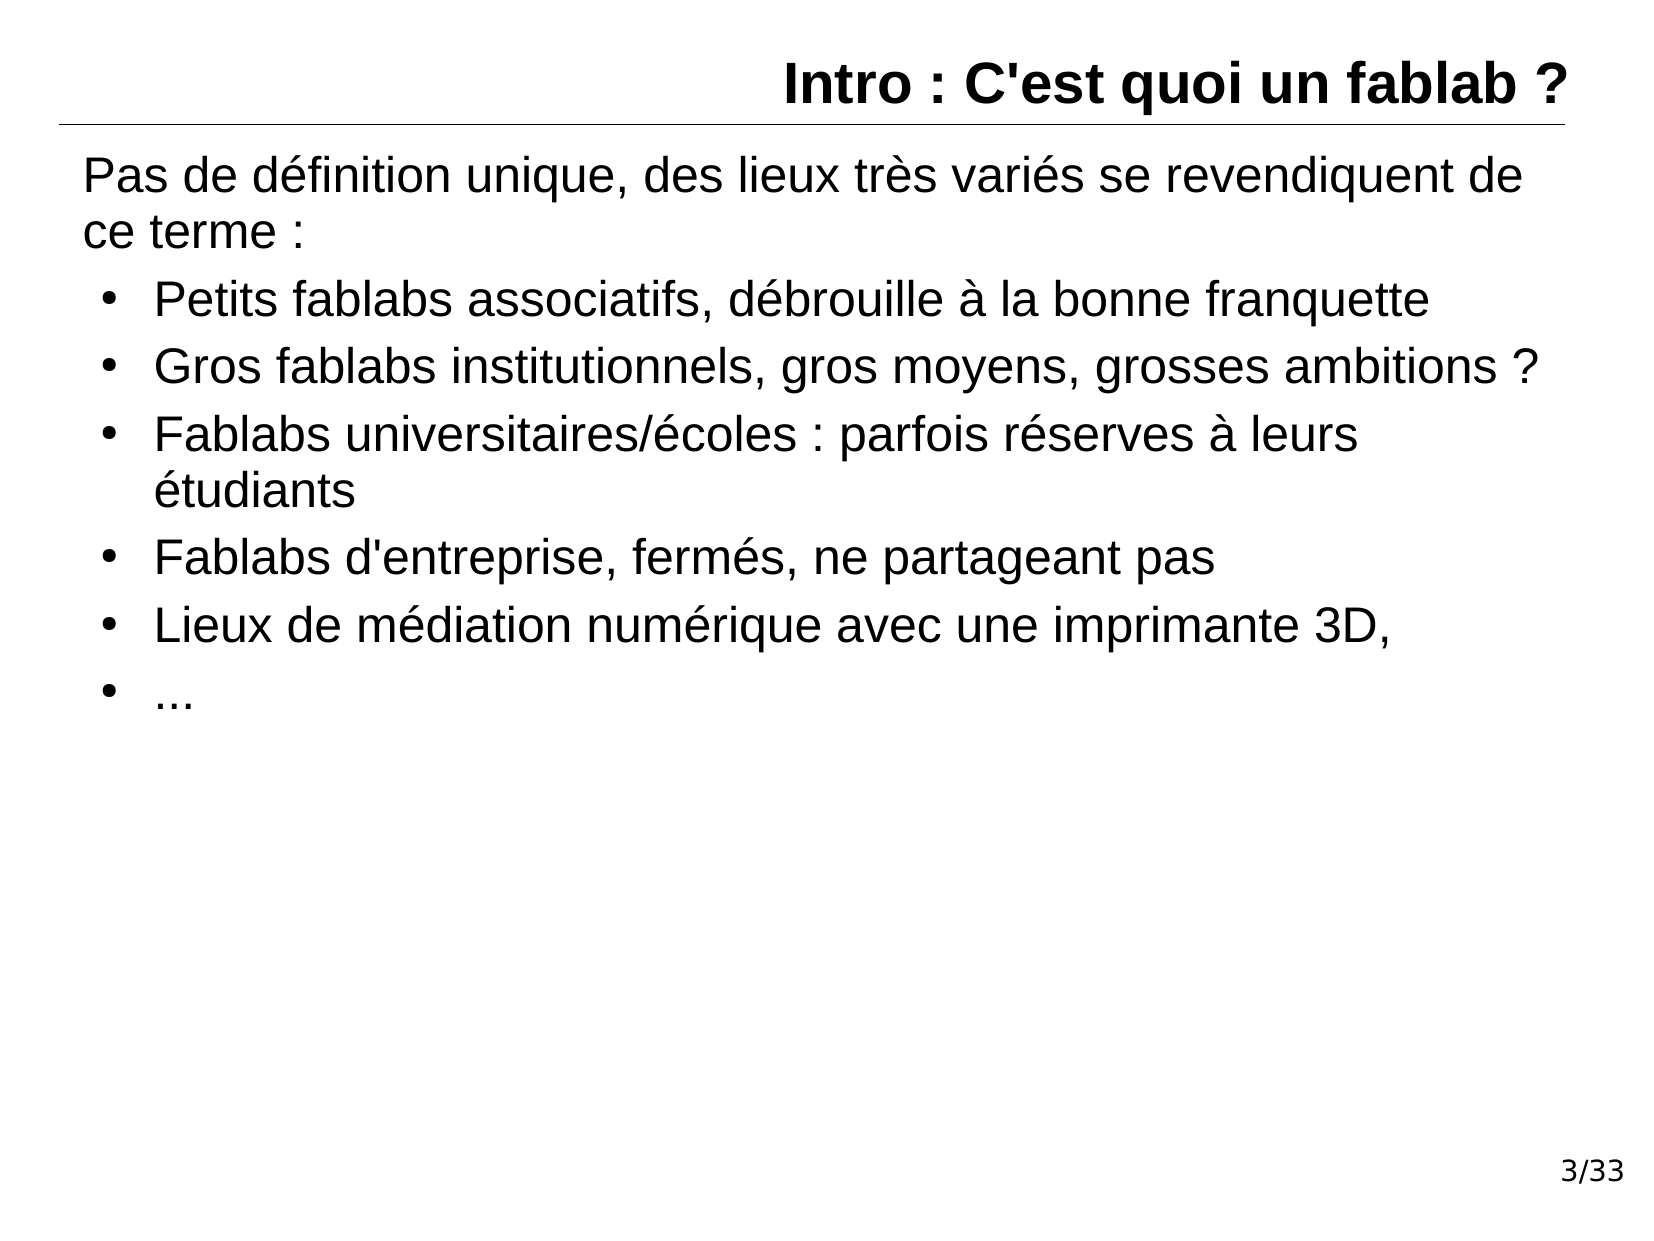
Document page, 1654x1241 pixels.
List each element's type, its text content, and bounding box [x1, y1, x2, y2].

title Intro : C'est quoi un fablab ? [59, 46, 1571, 122]
list Pas de définition unique, des lieux très variés se revendiquent de ce terme : Petits fablabs associatifs, débrouille à la bonne franquette Gros fablabs institutionnels, gros moyens, grosses ambitions ? Fablabs universitaires/écoles : parfois réserves à leurs étudiants Fablabs d'entreprise, fermés, ne partageant pas Lieux de médiation numérique avec une imprimante 3D, ... [82, 147, 1571, 1109]
